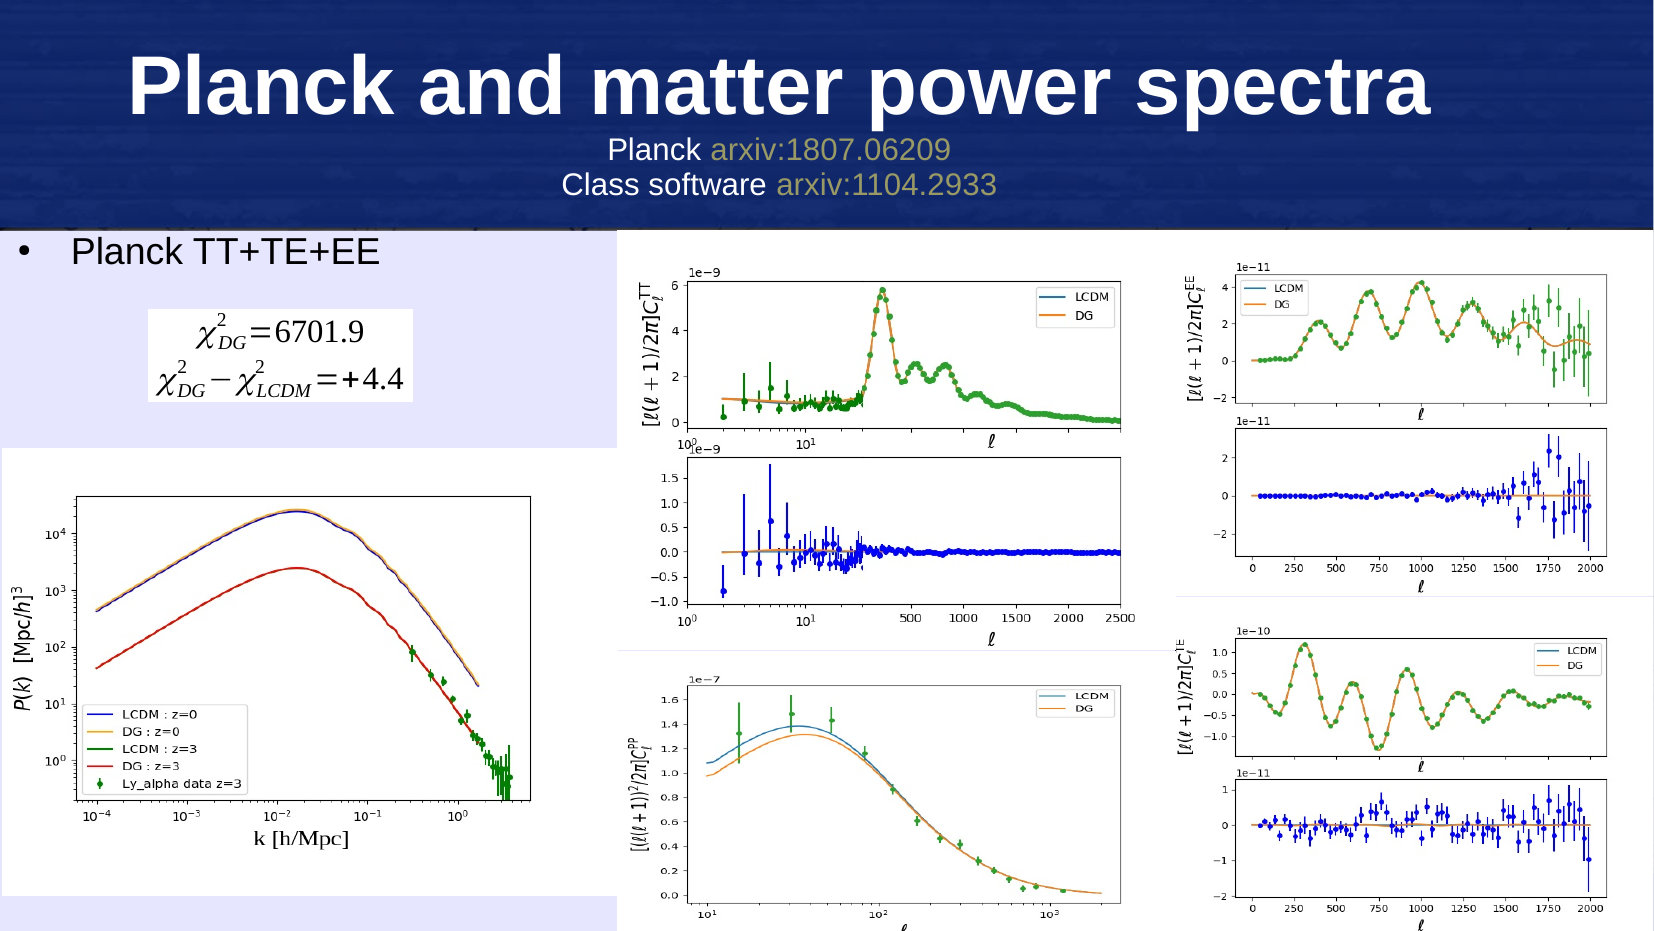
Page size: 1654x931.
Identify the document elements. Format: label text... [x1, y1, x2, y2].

title Planck and matter power spectra Planck arxiv:1807.06209 Class software arxiv:1104.2933 [35, 8, 1524, 230]
picture [0, 0, 1654, 931]
list Planck TT+TE+EE [0, 230, 617, 931]
chart [147, 309, 414, 402]
